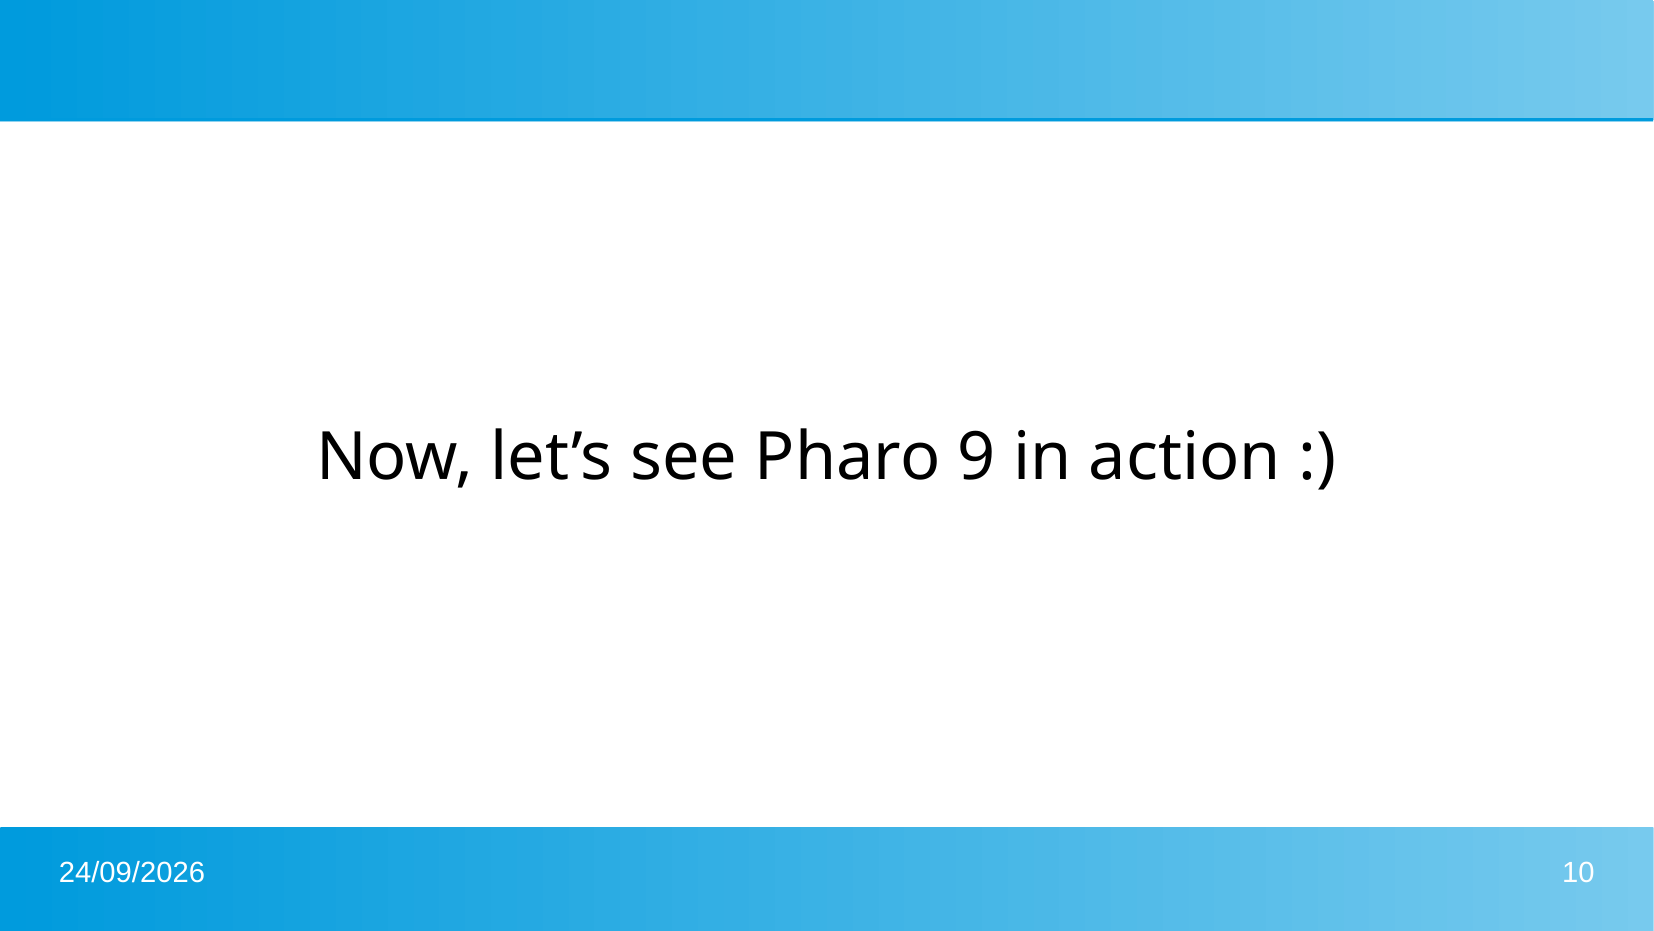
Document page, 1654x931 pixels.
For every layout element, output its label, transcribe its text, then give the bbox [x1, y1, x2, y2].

subtitle Now, let’s see Pharo 9 in action :) [59, 271, 1595, 636]
